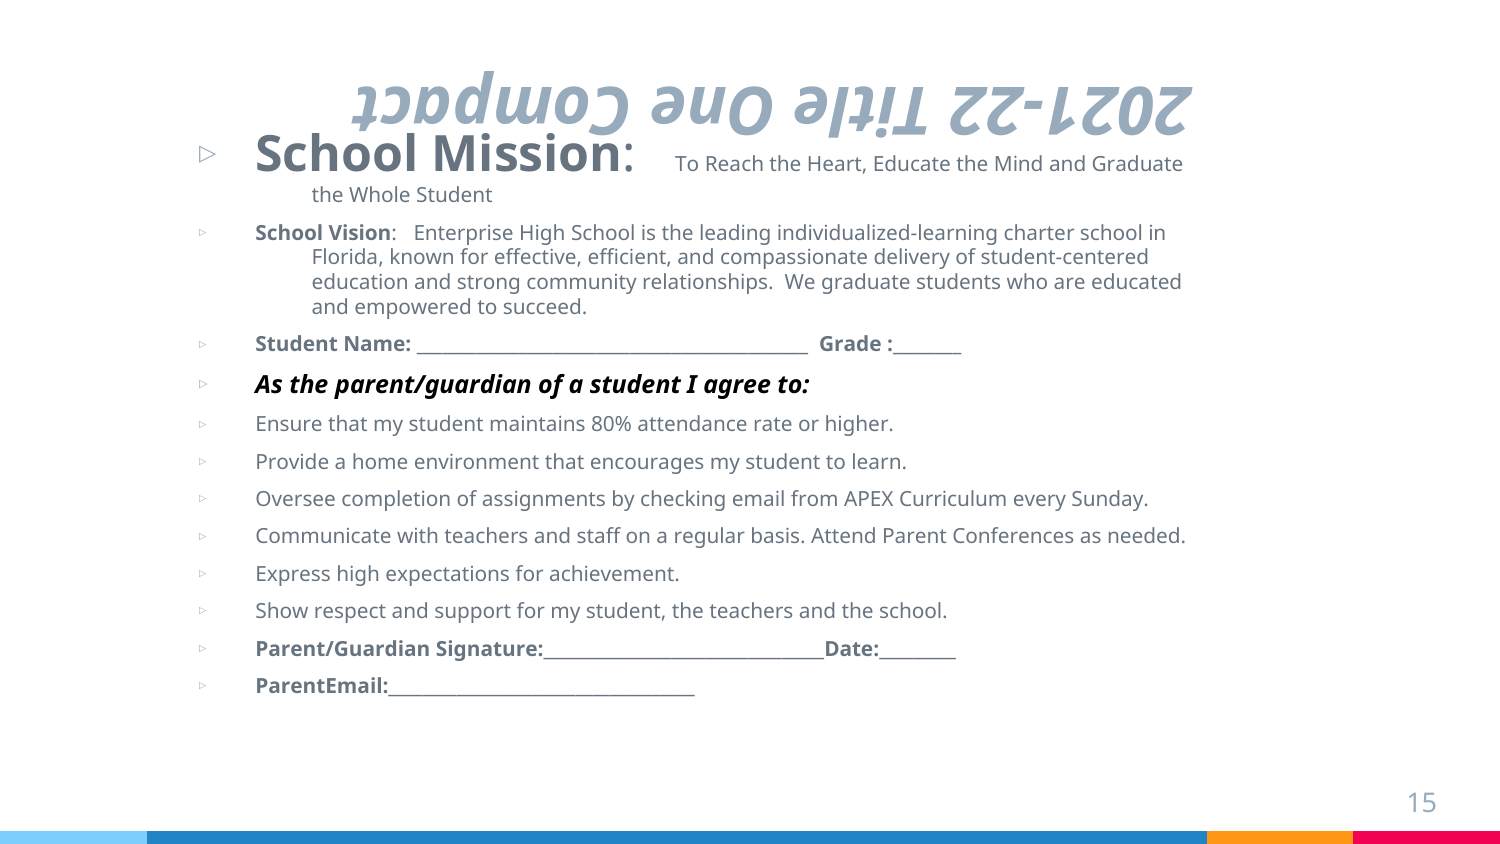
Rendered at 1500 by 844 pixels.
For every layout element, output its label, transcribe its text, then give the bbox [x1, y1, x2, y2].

text_box [1391, 770, 1482, 822]
list School Mission: To Reach the Heart, Educate the Mind and Graduate the Whole Student School Vision: Enterprise High School is the leading individualized-learning charter school in Florida, known for effective, efficient, and compassionate delivery of student-centered education and strong community relationships. We graduate students who are educated and empowered to succeed. Student Name: ______________________________________________ Grade :________ As the parent/guardian of a student I agree to: Ensure that my student maintains 80% attendance rate or higher. Provide a home environment that encourages my student to learn. Oversee completion of assignments by checking email from APEX Curriculum every Sunday. Communicate with teachers and staff on a regular basis. Attend Parent Conferences as needed. Express high expectations for achievement. Show respect and support for my student, the teachers and the school. Parent/Guardian Signature:_________________________________Date:_________ ParentEmail:____________________________________ [146, 106, 1207, 799]
title 2021-22 Title One Compact [146, 0, 1207, 106]
